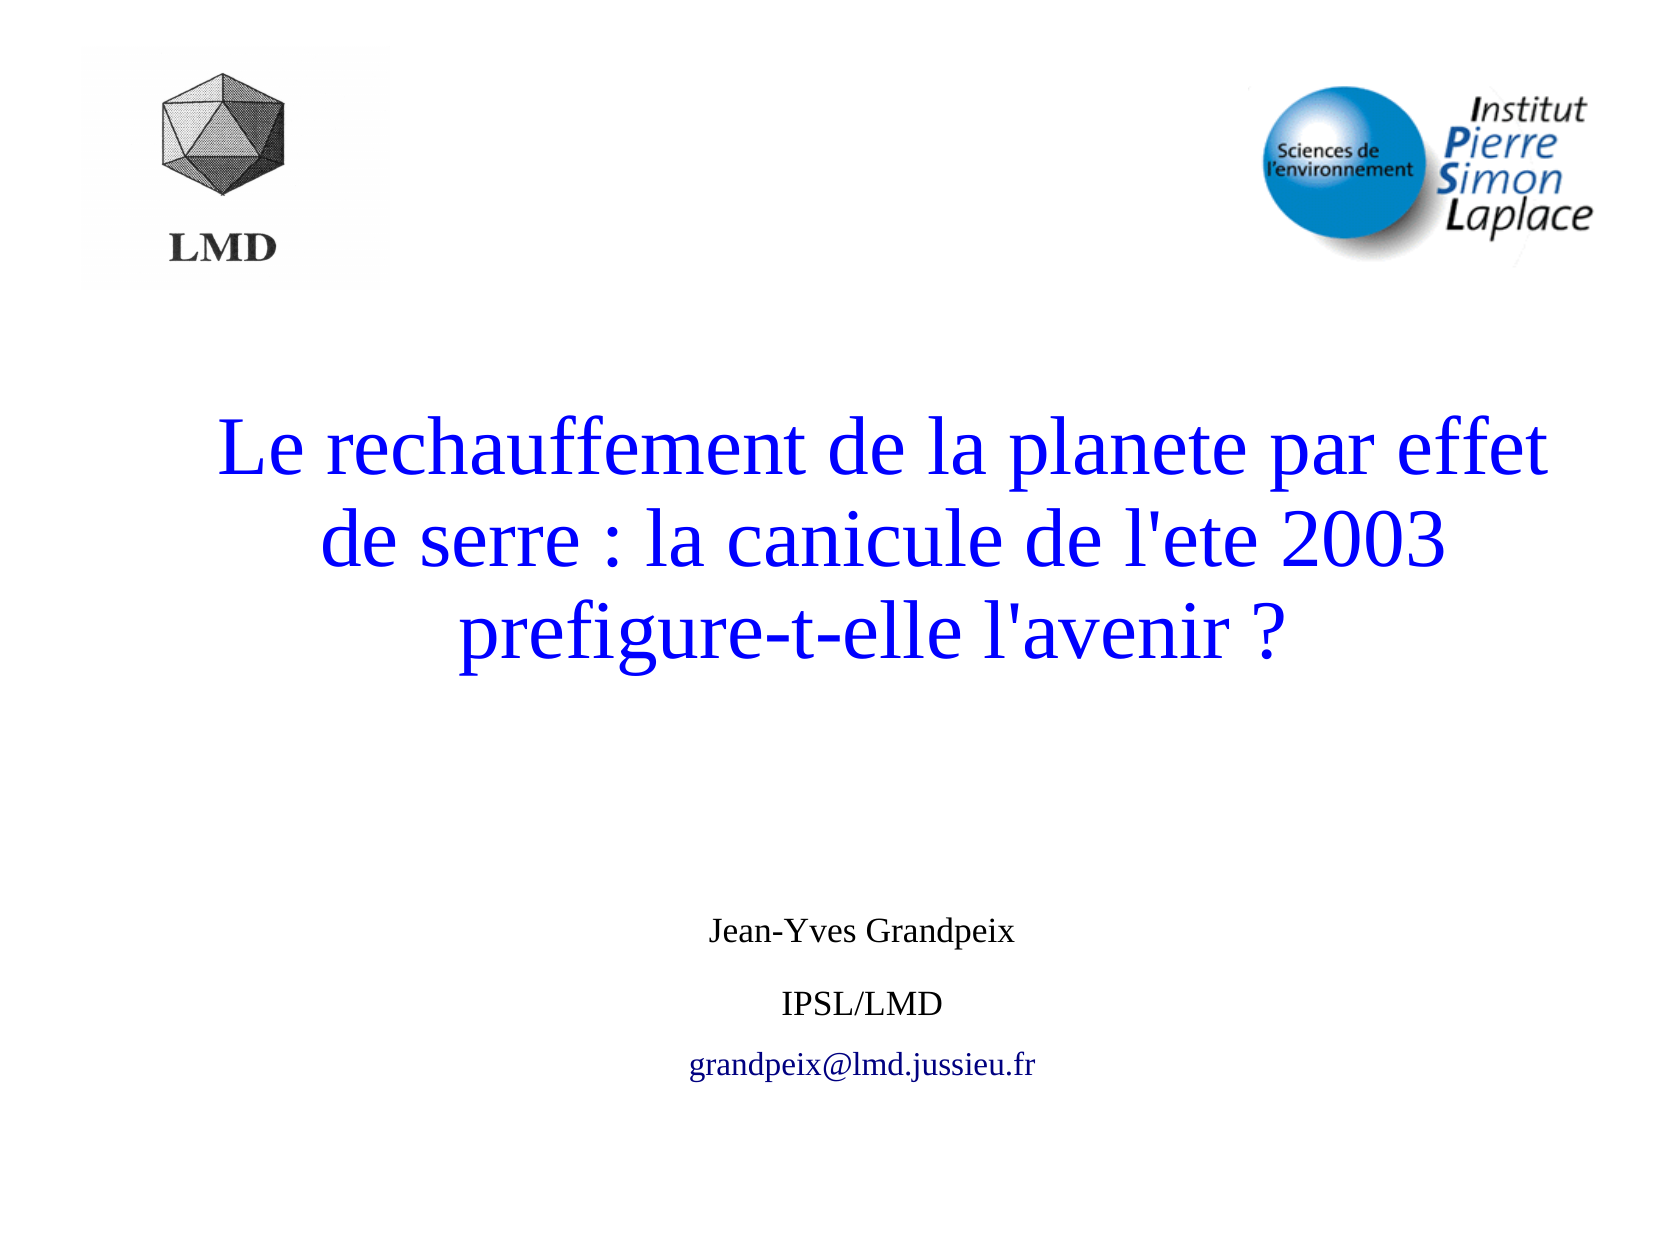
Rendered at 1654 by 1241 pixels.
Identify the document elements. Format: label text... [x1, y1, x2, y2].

text_box Le rechauffement de la planete par effet de serre : la canicule de l'ete 2003 prefigure-t-elle l'avenir ? [170, 400, 1599, 689]
text_box Jean-Yves Grandpeix IPSL/LMD grandpeix@lmd.jussieu.fr [254, 903, 1470, 1095]
picture [1248, 85, 1602, 269]
picture [81, 46, 390, 290]
